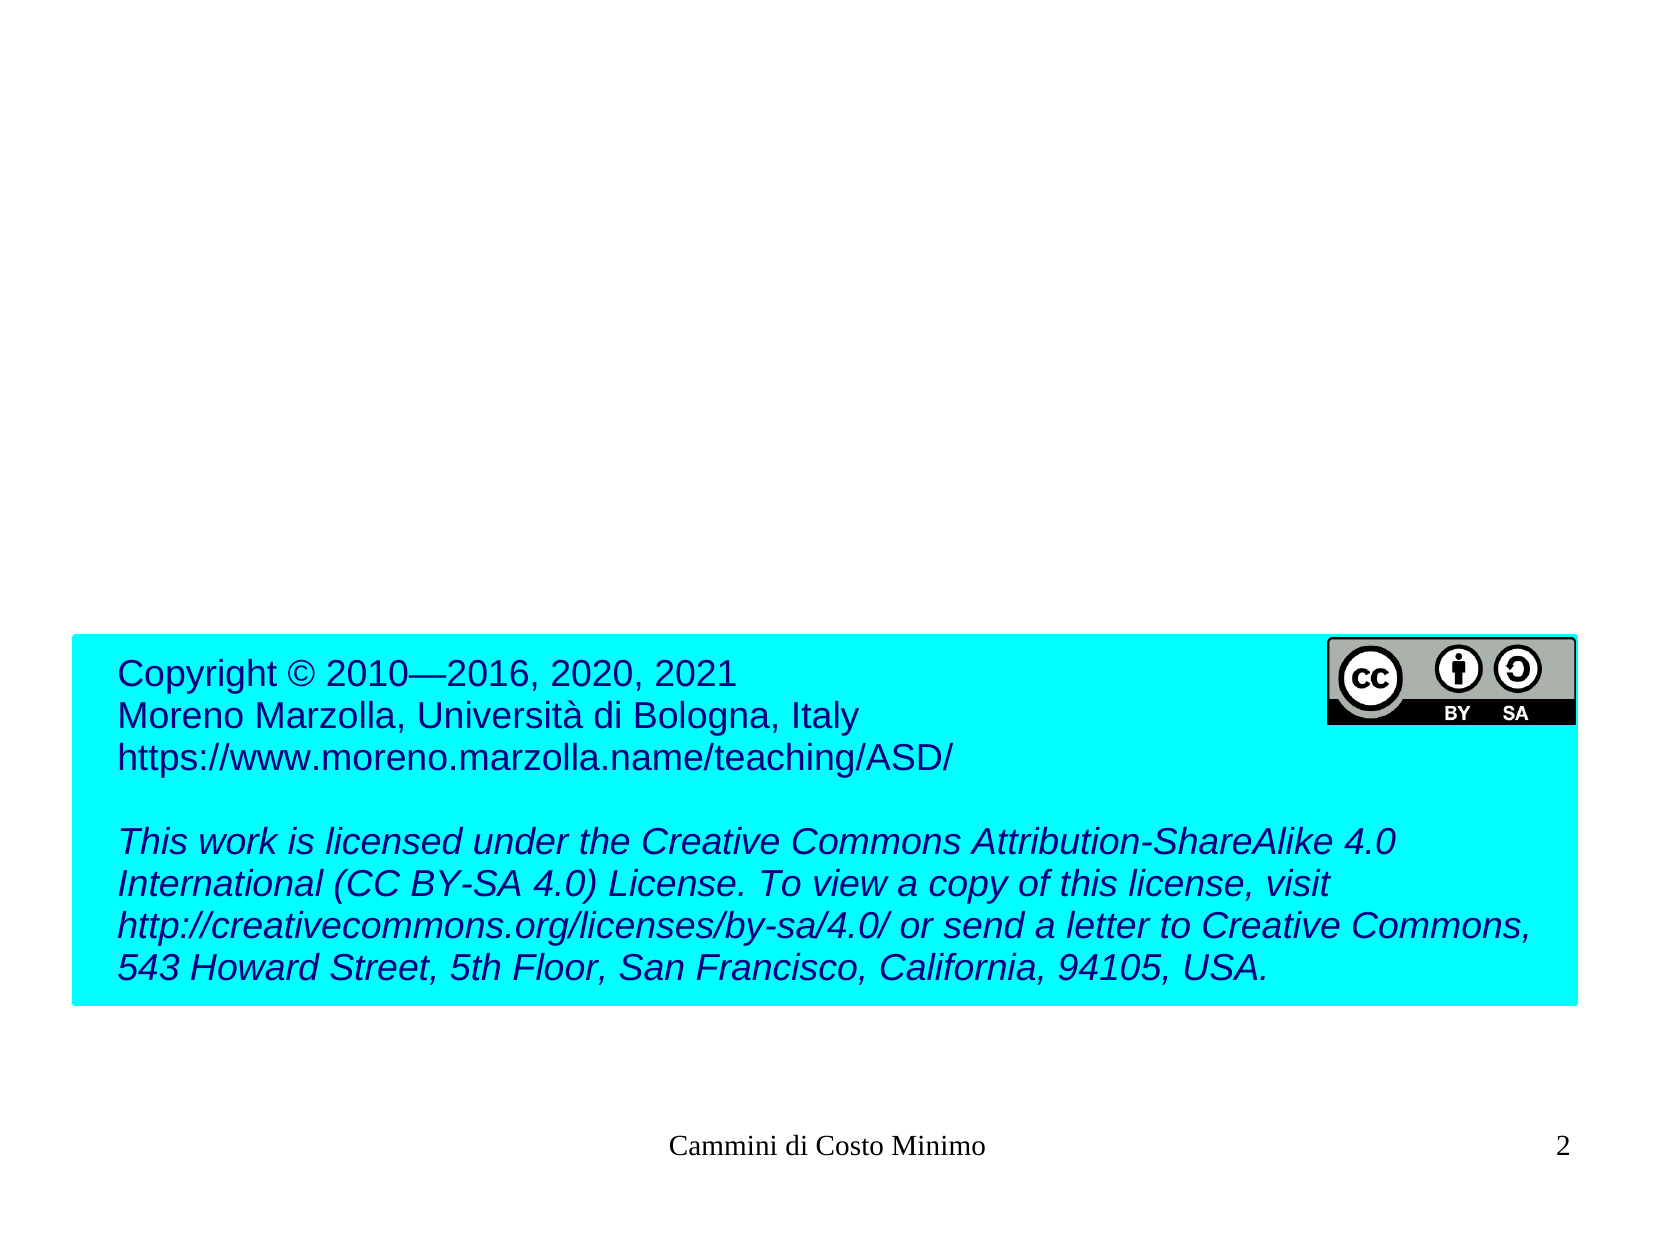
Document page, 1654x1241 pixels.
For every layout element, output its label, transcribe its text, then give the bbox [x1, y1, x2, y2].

text_box Copyright © 2010—2016, 2020, 2021 Moreno Marzolla, Università di Bologna, Italy https://www.moreno.marzolla.name/teaching/ASD/ This work is licensed under the Creative Commons Attribution-ShareAlike 4.0 International (CC BY-SA 4.0) License. To view a copy of this license, visit http://creativecommons.org/licenses/by-sa/4.0/ or send a letter to Creative Commons, 543 Howard Street, 5th Floor, San Francisco, California, 94105, USA. [75, 637, 1576, 1004]
picture [1327, 637, 1576, 725]
